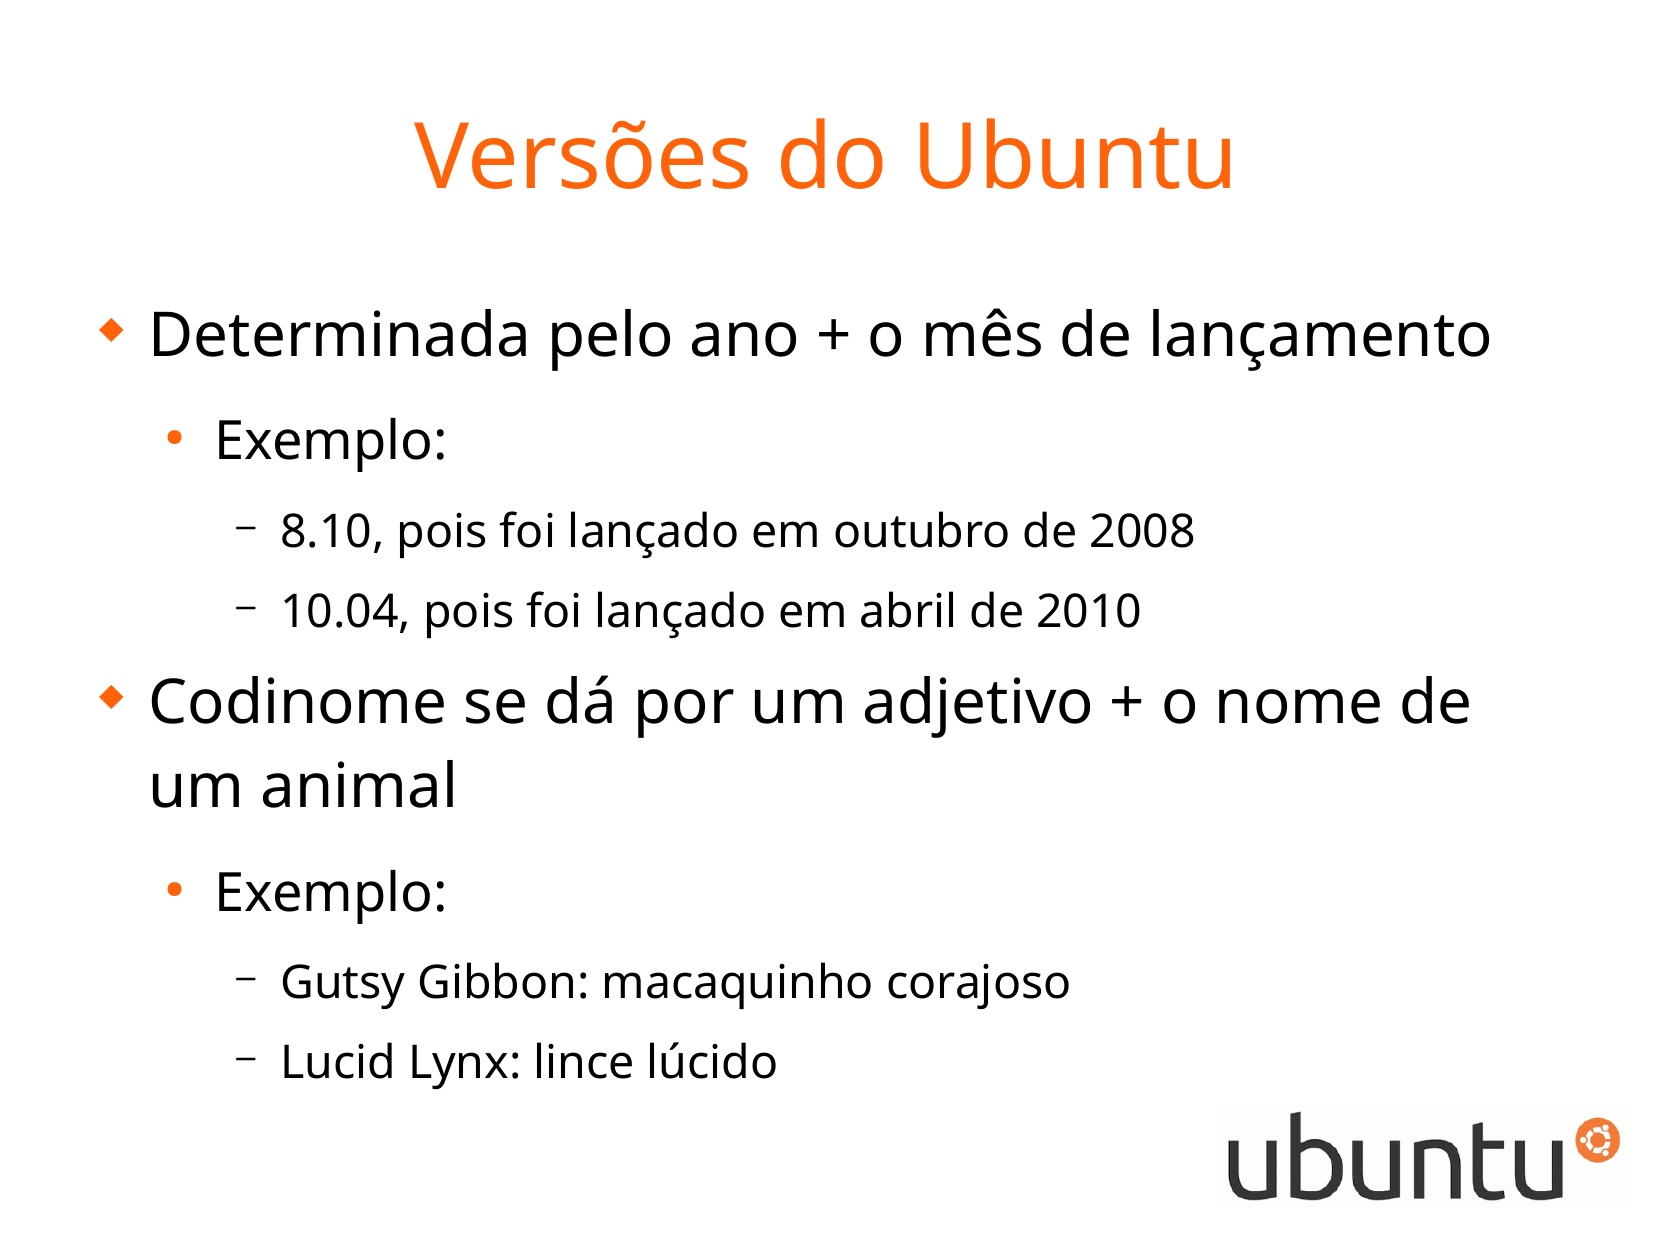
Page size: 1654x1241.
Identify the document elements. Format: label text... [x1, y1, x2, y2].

title Versões do Ubuntu [82, 56, 1571, 250]
picture [1222, 1104, 1625, 1208]
list Determinada pelo ano + o mês de lançamento Exemplo: 8.10, pois foi lançado em outubro de 2008 10.04, pois foi lançado em abril de 2010 Codinome se dá por um adjetivo + o nome de um animal Exemplo: Gutsy Gibbon: macaquinho corajoso Lucid Lynx: lince lúcido [82, 290, 1571, 1109]
